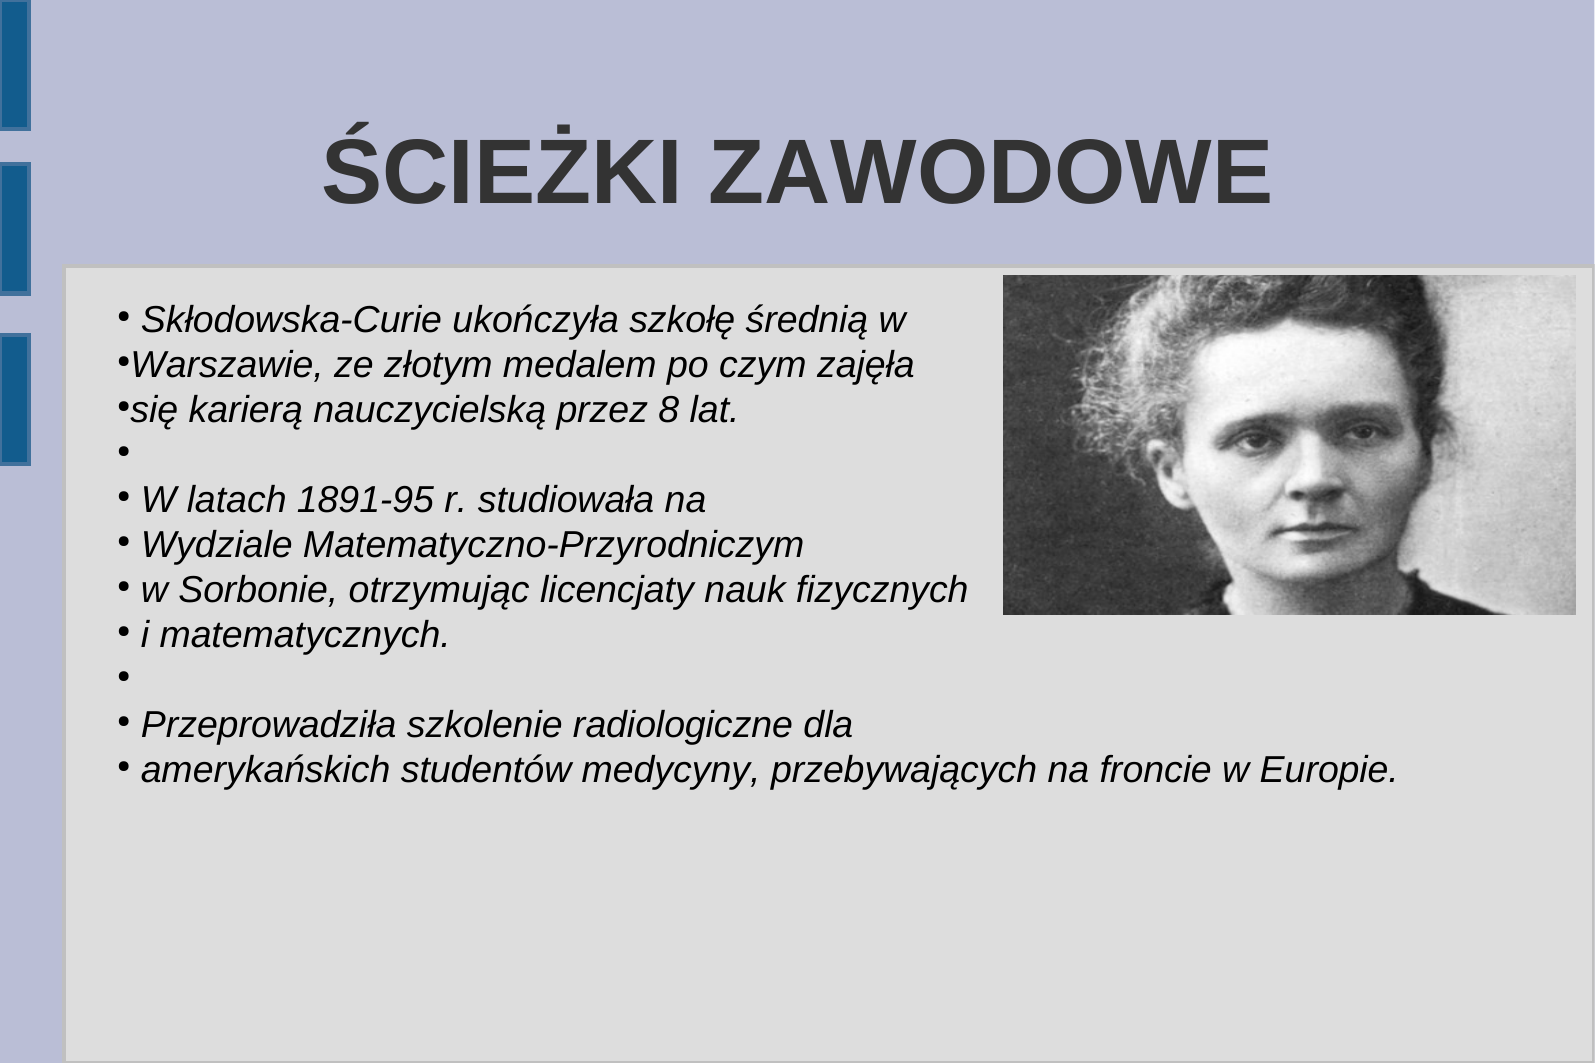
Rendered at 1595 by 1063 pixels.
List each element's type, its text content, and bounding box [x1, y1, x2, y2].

subtitle Skłodowska-Curie ukończyła szkołę średnią w Warszawie, ze złotym medalem po czym zajęła się karierą nauczycielską przez 8 lat. W latach 1891-95 r. studiowała na Wydziale Matematyczno-Przyrodniczym w Sorbonie, otrzymując licencjaty nauk fizycznych i matematycznych. Przeprowadziła szkolenie radiologiczne dla amerykańskich studentów medycyny, przebywających na froncie w Europie. [117, 295, 1479, 966]
picture [1003, 275, 1576, 615]
title ŚCIEŻKI ZAWODOWE [117, 78, 1479, 256]
